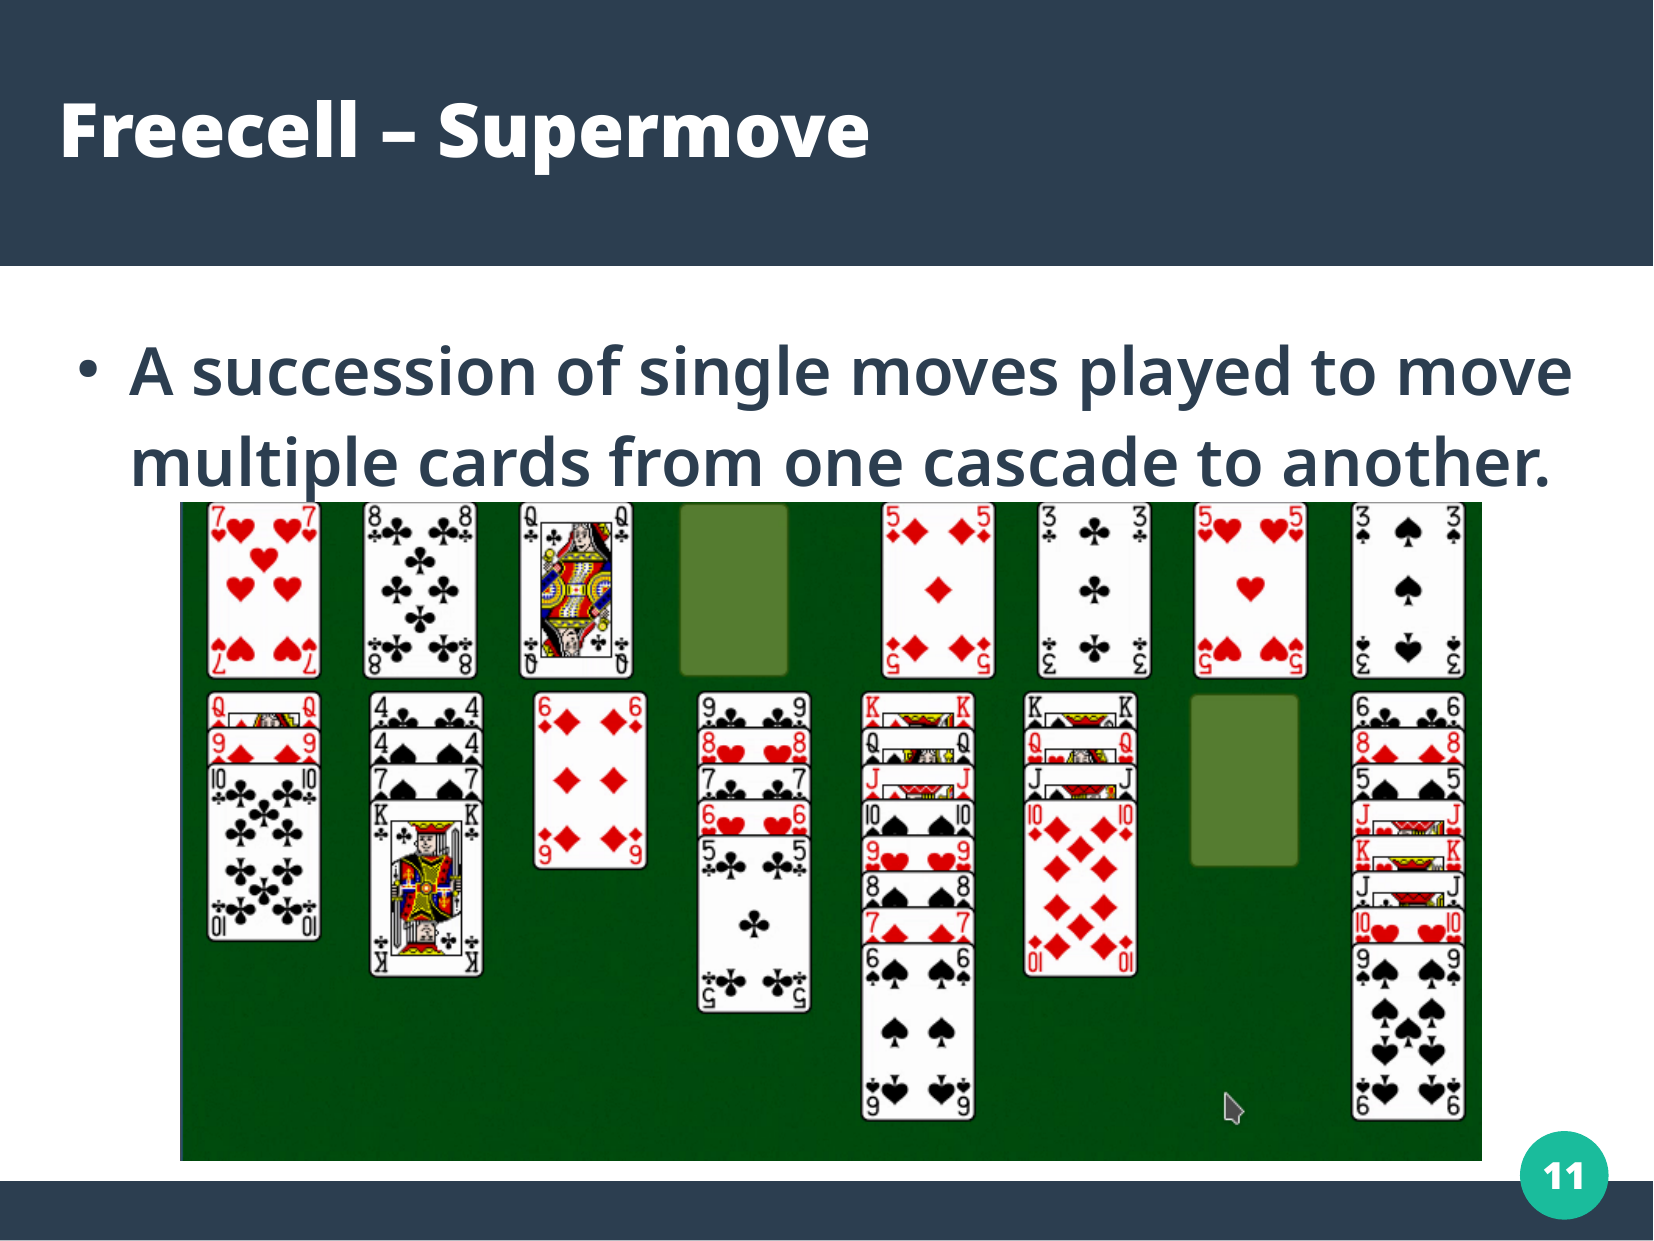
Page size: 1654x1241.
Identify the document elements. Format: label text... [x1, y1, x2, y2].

list A succession of single moves played to move multiple cards from one cascade to another. [58, 324, 1594, 1152]
title Freecell – Supermove [58, 49, 1594, 207]
text_box [179, 501, 1483, 1162]
